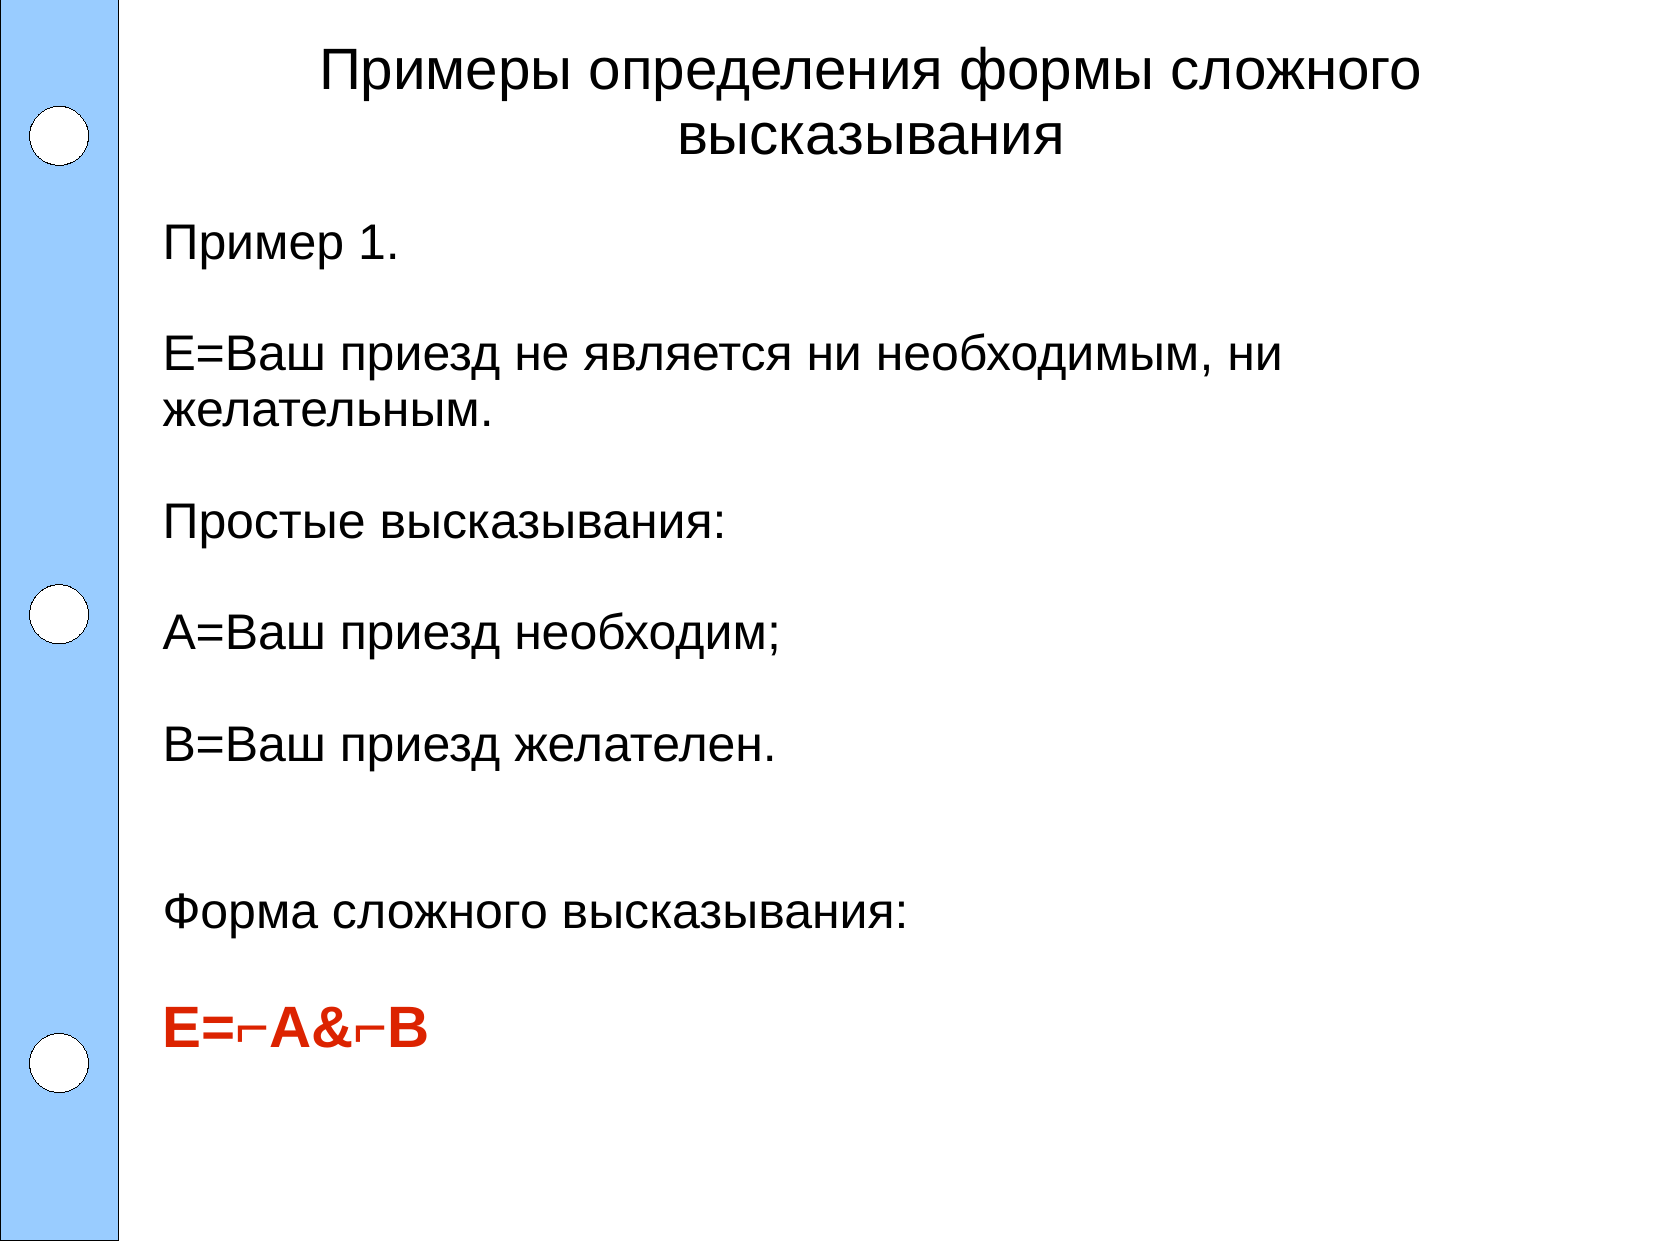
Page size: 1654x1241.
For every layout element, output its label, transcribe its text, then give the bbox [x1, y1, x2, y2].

text_box Пример 1. Е=Ваш приезд не является ни необходимым, ни желательным. Простые высказывания: А=Ваш приезд необходим; В=Ваш приезд желателен. Форма сложного высказывания: Е=⌐А&⌐В [147, 206, 1625, 1069]
text_box Примеры определения формы сложного высказывания [147, 29, 1595, 174]
text_box [0, 0, 119, 1241]
